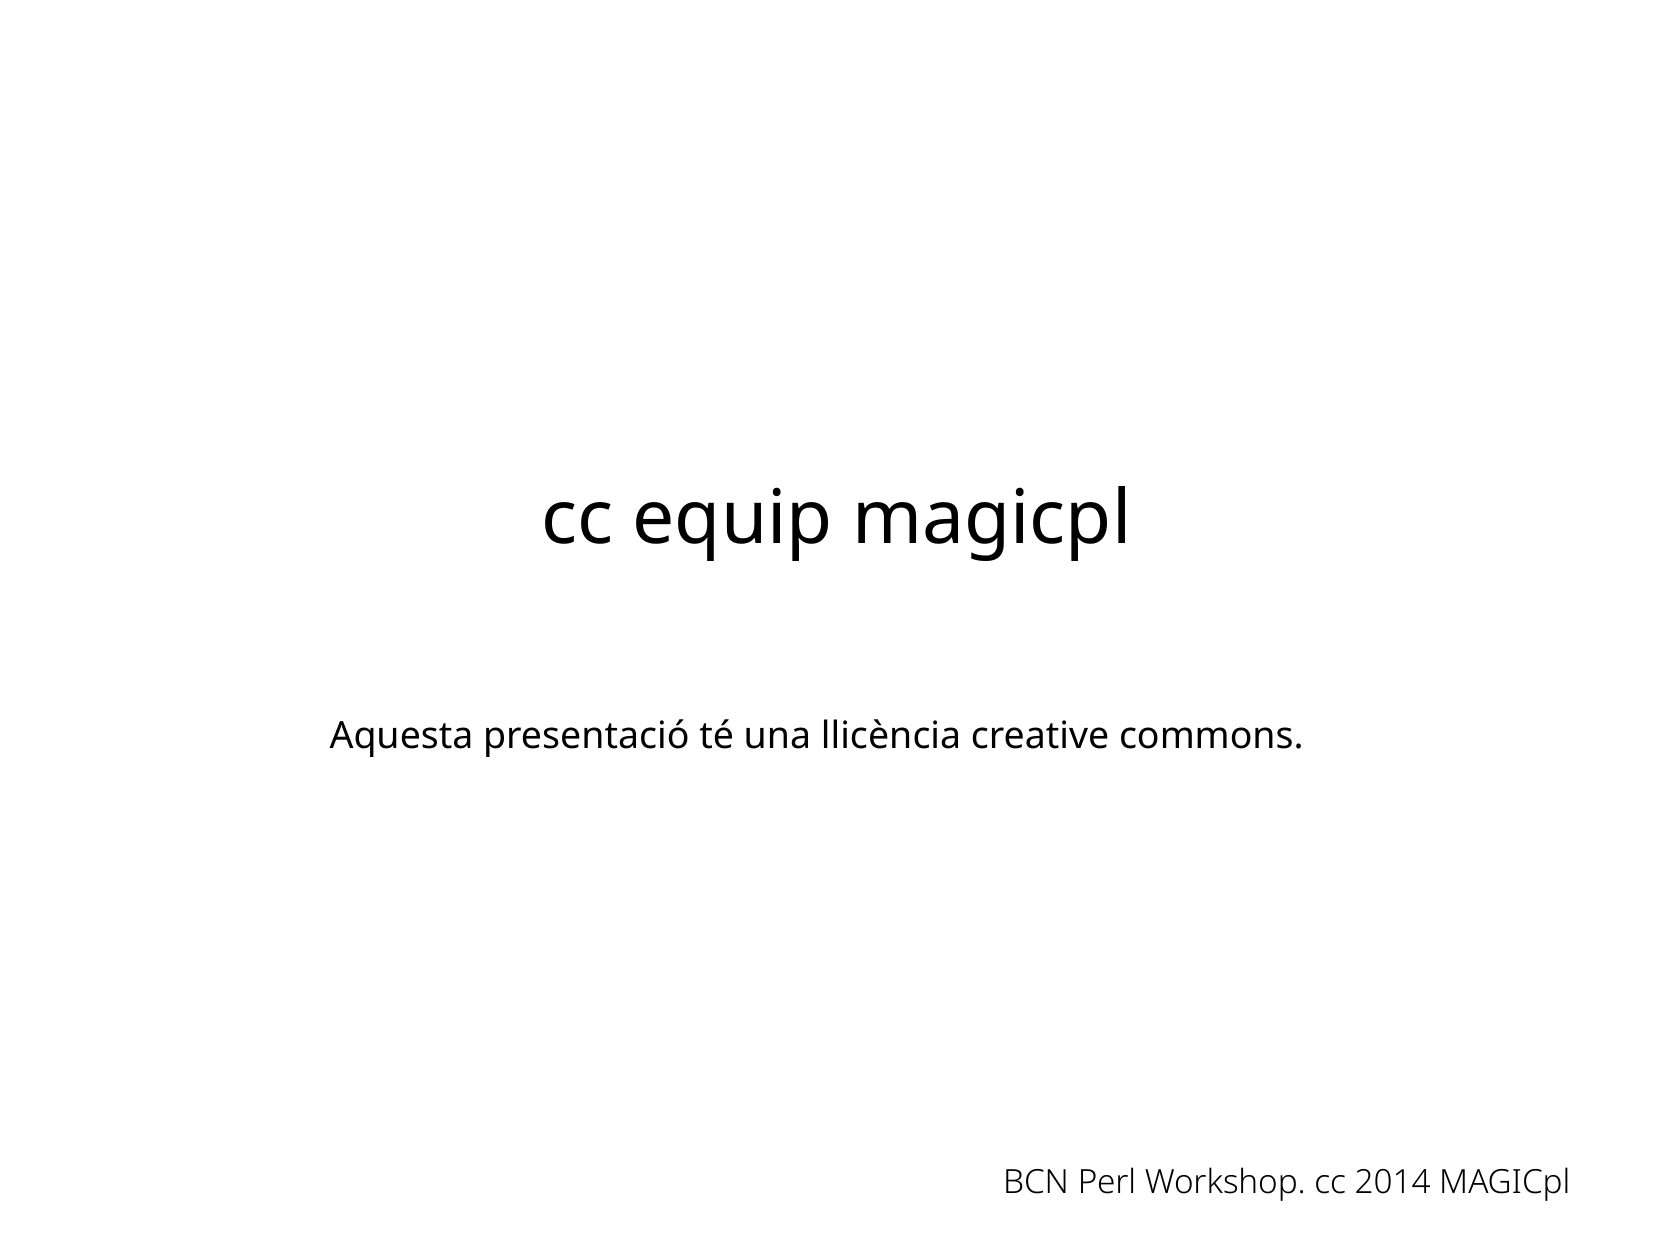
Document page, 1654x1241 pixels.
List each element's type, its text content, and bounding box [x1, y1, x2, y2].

title cc equip magicpl Aquesta presentació té una llicència creative commons. [82, 481, 1571, 753]
title BCN Perl Workshop. cc 2014 MAGICpl [82, 1139, 1571, 1223]
